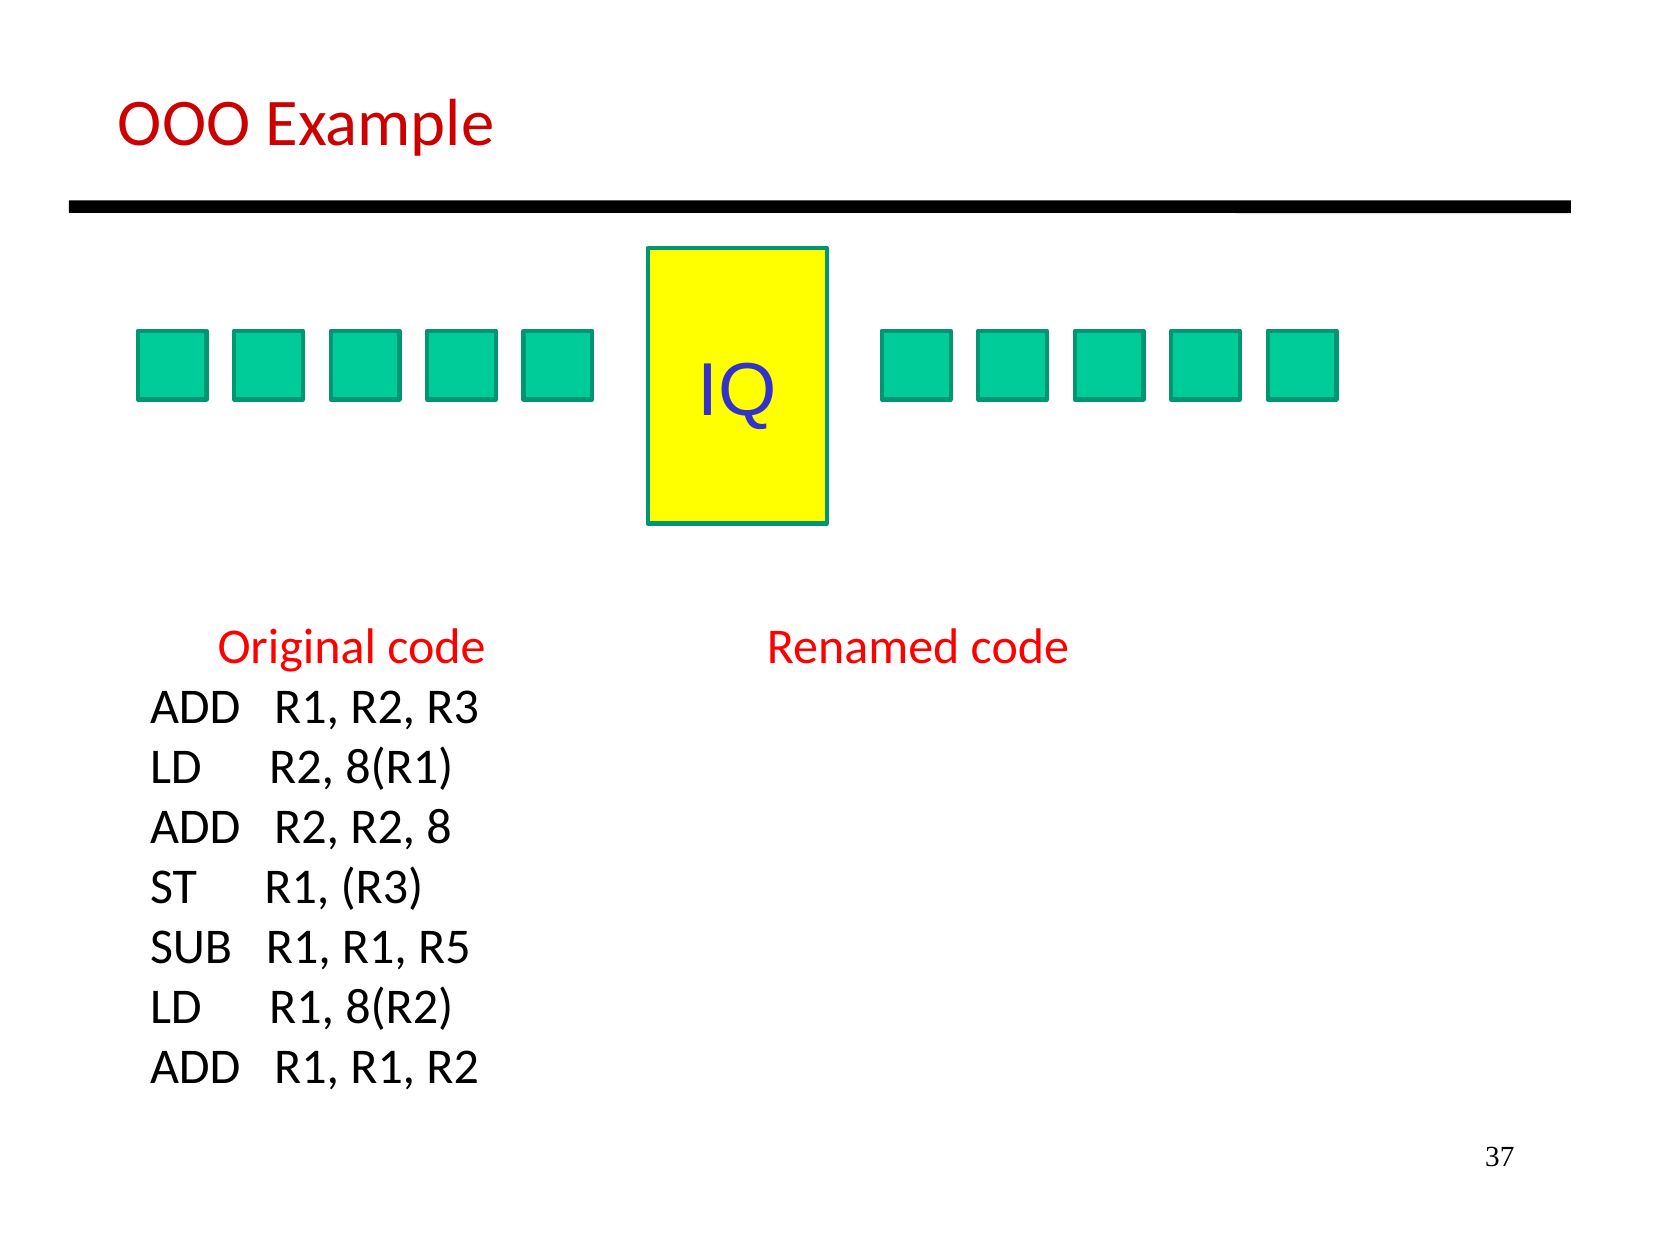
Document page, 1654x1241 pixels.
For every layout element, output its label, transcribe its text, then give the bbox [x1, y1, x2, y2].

text_box Original code Renamed code ADD R1, R2, R3 LD R2, 8(R1) ADD R2, R2, 8 ST R1, (R3) SUB R1, R1, R5 LD R1, 8(R2) ADD R1, R1, R2 [135, 606, 1085, 1102]
slide_number <number> [1185, 1129, 1530, 1213]
text_box OOO Example [103, 71, 510, 167]
text_box IQ [647, 247, 827, 524]
